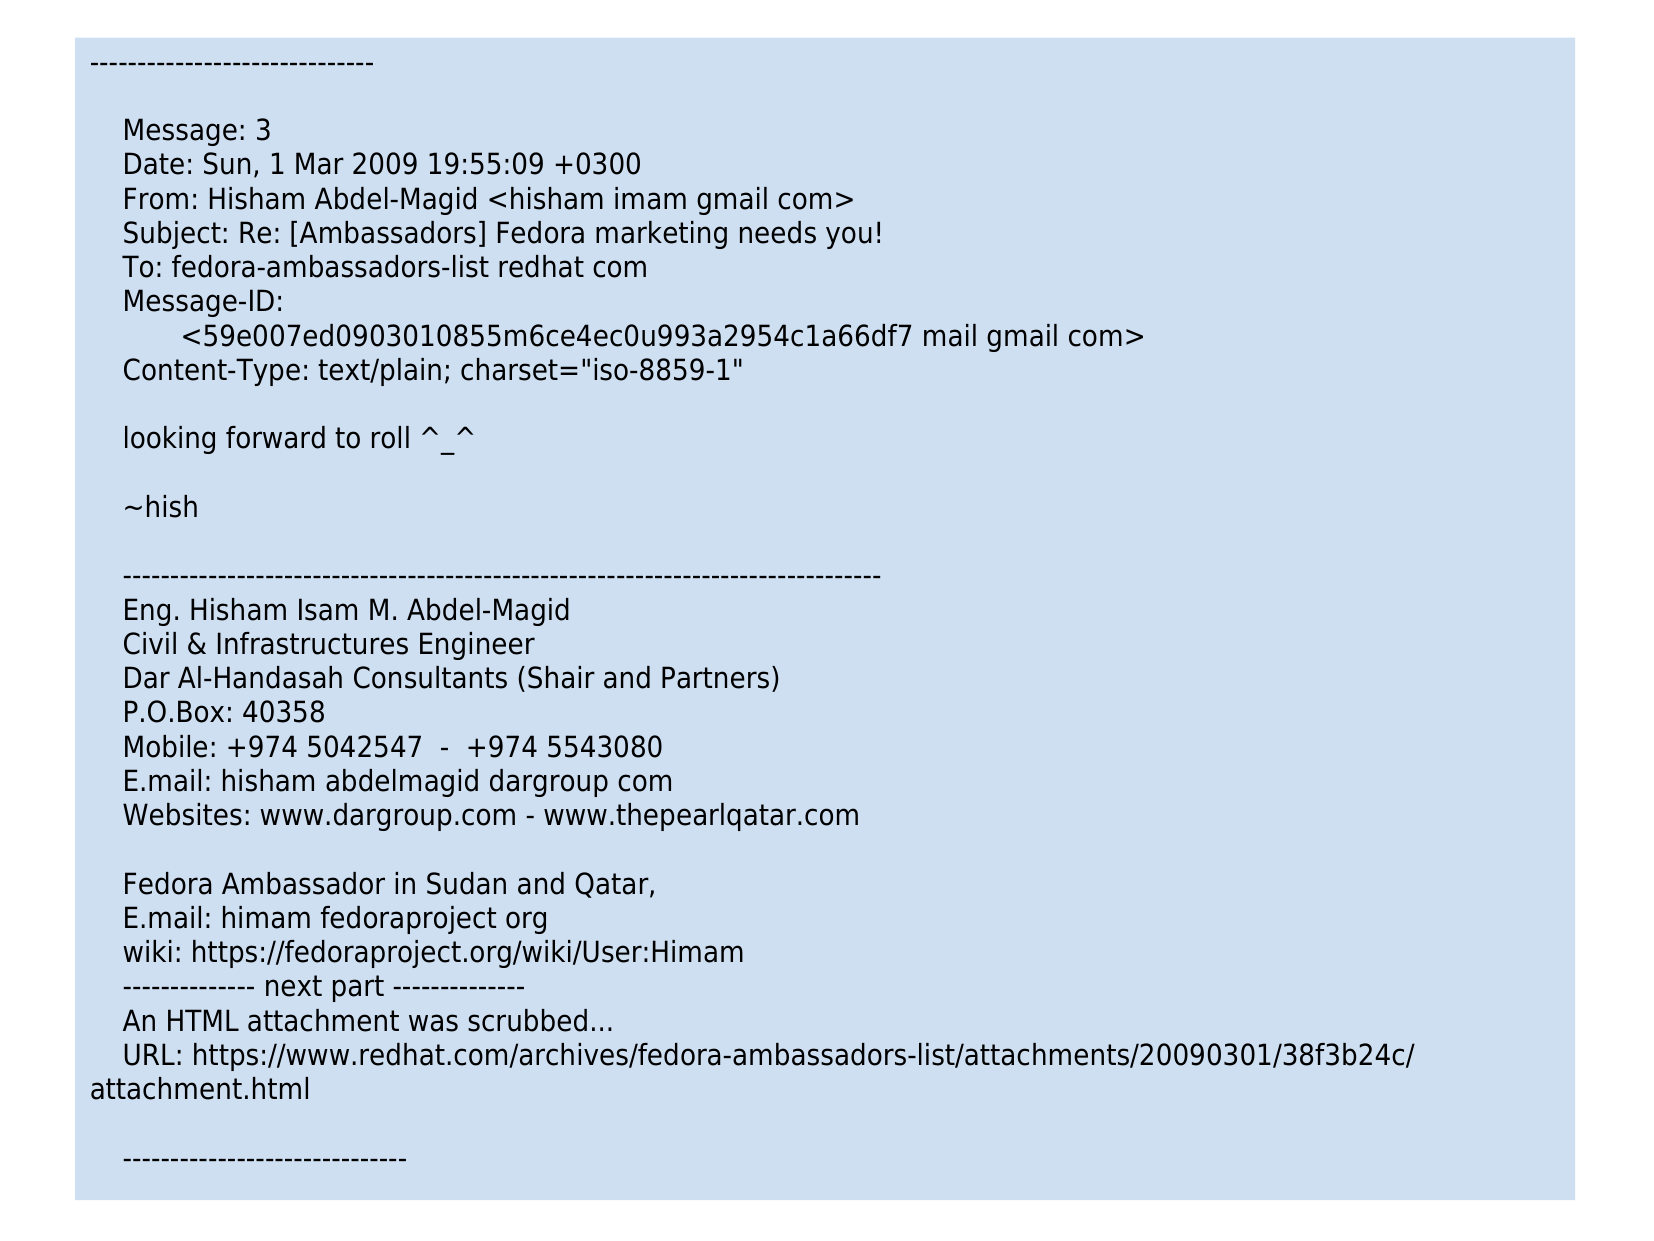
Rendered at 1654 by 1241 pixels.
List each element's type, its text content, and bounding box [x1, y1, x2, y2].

text_box ------------------------------ Message: 3 Date: Sun, 1 Mar 2009 19:55:09 +0300 From: Hisham Abdel-Magid <hisham imam gmail com> Subject: Re: [Ambassadors] Fedora marketing needs you! To: fedora-ambassadors-list redhat com Message-ID: <59e007ed0903010855m6ce4ec0u993a2954c1a66df7 mail gmail com> Content-Type: text/plain; charset="iso-8859-1" looking forward to roll ^_^ ~hish -------------------------------------------------------------------------------- Eng. Hisham Isam M. Abdel-Magid Civil & Infrastructures Engineer Dar Al-Handasah Consultants (Shair and Partners) P.O.Box: 40358 Mobile: +974 5042547 - +974 5543080 E.mail: hisham abdelmagid dargroup com Websites: www.dargroup.com - www.thepearlqatar.com Fedora Ambassador in Sudan and Qatar, E.mail: himam fedoraproject org wiki: https://fedoraproject.org/wiki/User:Himam -------------- next part -------------- An HTML attachment was scrubbed... URL: https://www.redhat.com/archives/fedora-ambassadors-list/attachments/20090301/38f3b24c/attachment.html ------------------------------ [75, 37, 1576, 1201]
